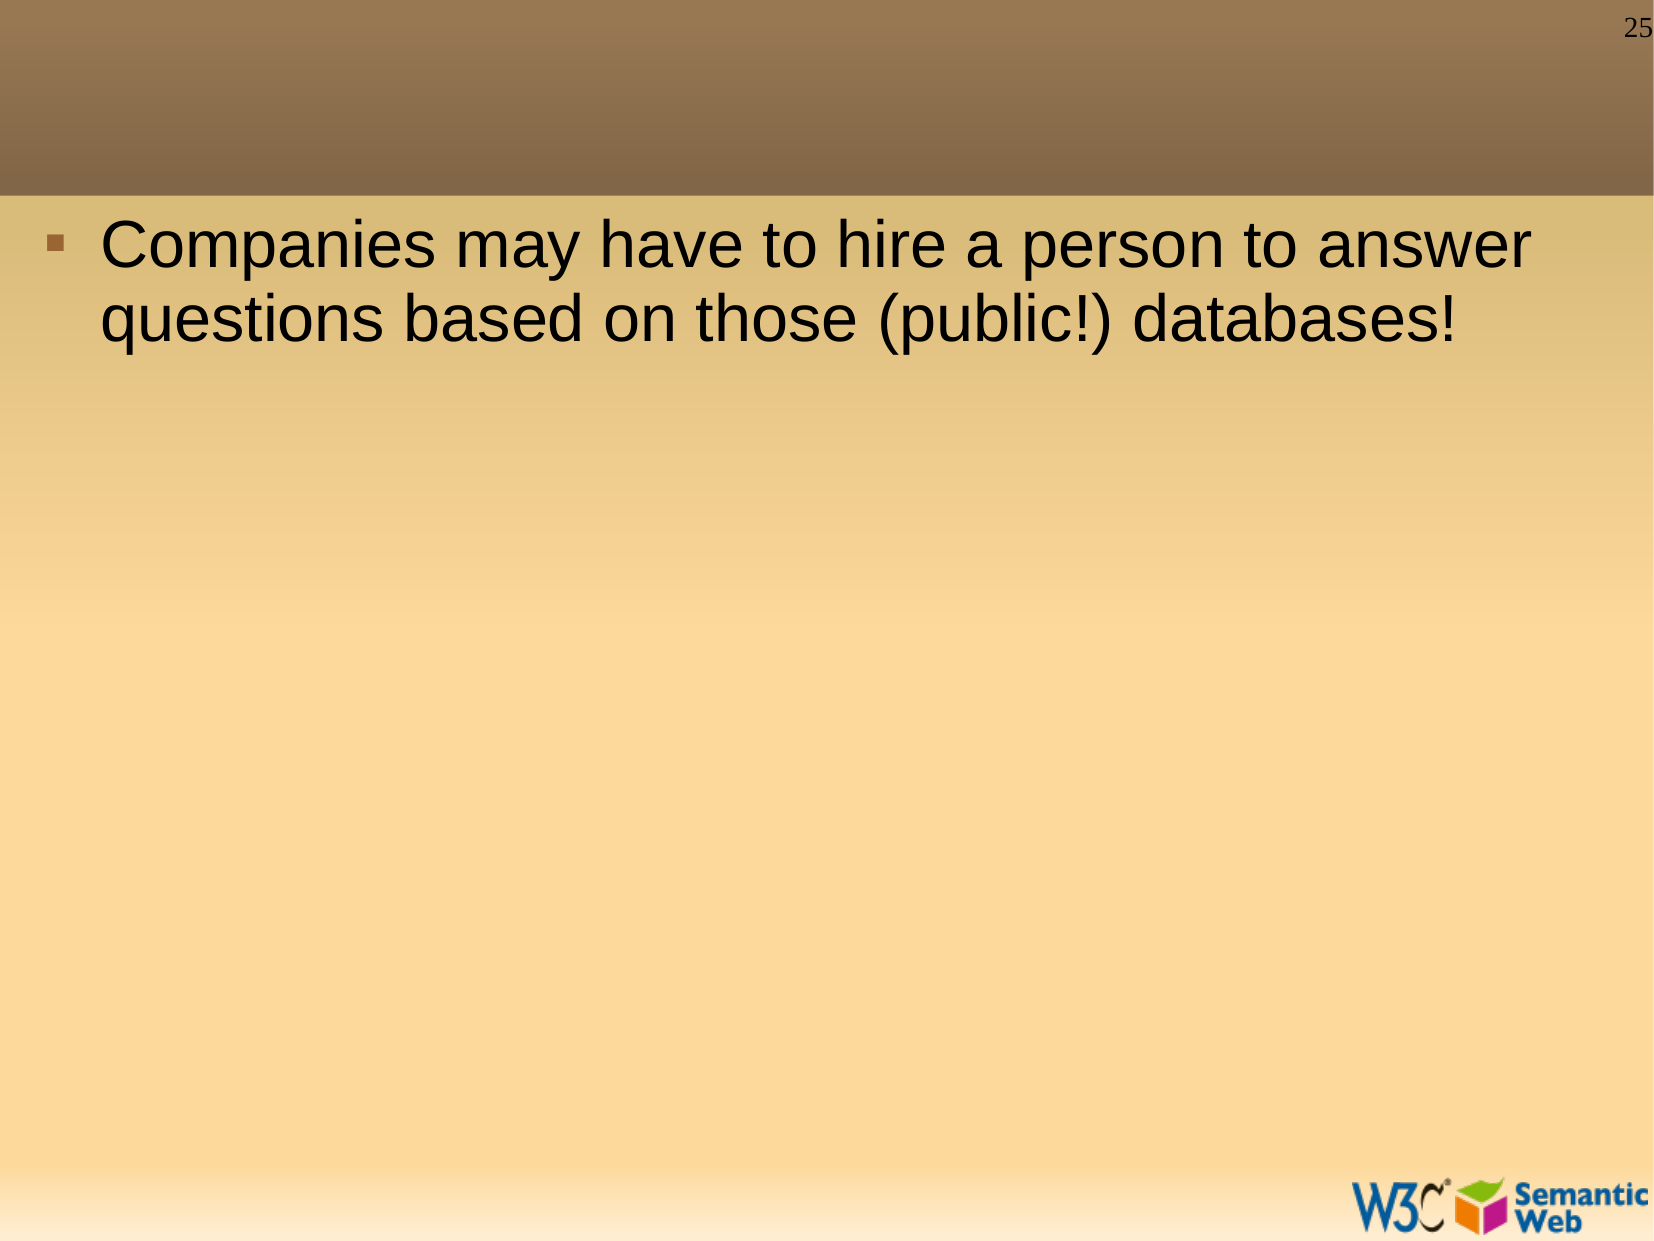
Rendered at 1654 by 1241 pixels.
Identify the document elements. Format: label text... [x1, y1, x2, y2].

list Companies may have to hire a person to answer questions based on those (public!) databases! [29, 206, 1624, 1193]
picture [0, 0, 1654, 1241]
